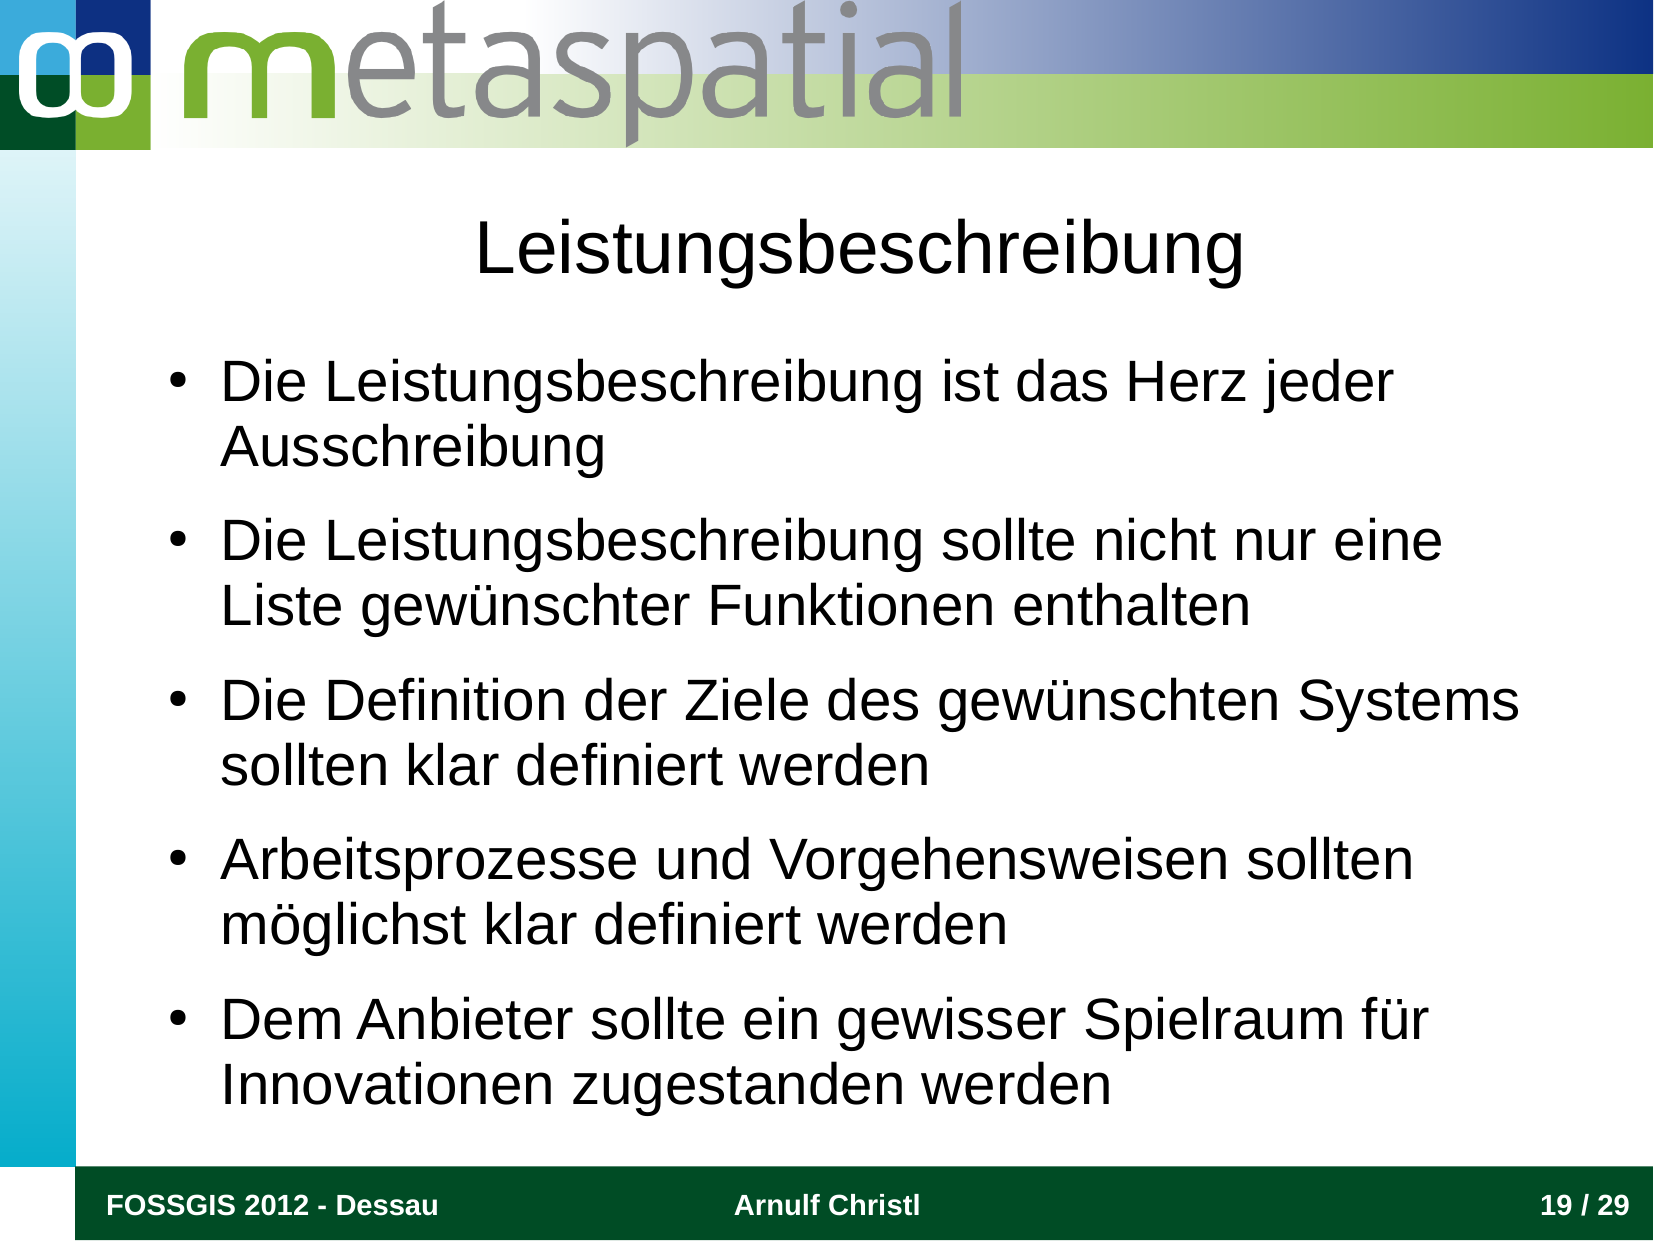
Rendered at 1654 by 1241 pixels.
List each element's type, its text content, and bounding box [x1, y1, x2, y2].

title Leistungsbeschreibung [150, 143, 1571, 348]
list Die Leistungsbeschreibung ist das Herz jeder Ausschreibung Die Leistungsbeschreibung sollte nicht nur eine Liste gewünschter Funktionen enthalten Die Definition der Ziele des gewünschten Systems sollten klar definiert werden Arbeitsprozesse und Vorgehensweisen sollten möglichst klar definiert werden Dem Anbieter sollte ein gewisser Spielraum für Innovationen zugestanden werden [150, 348, 1571, 1167]
picture [0, 0, 961, 150]
